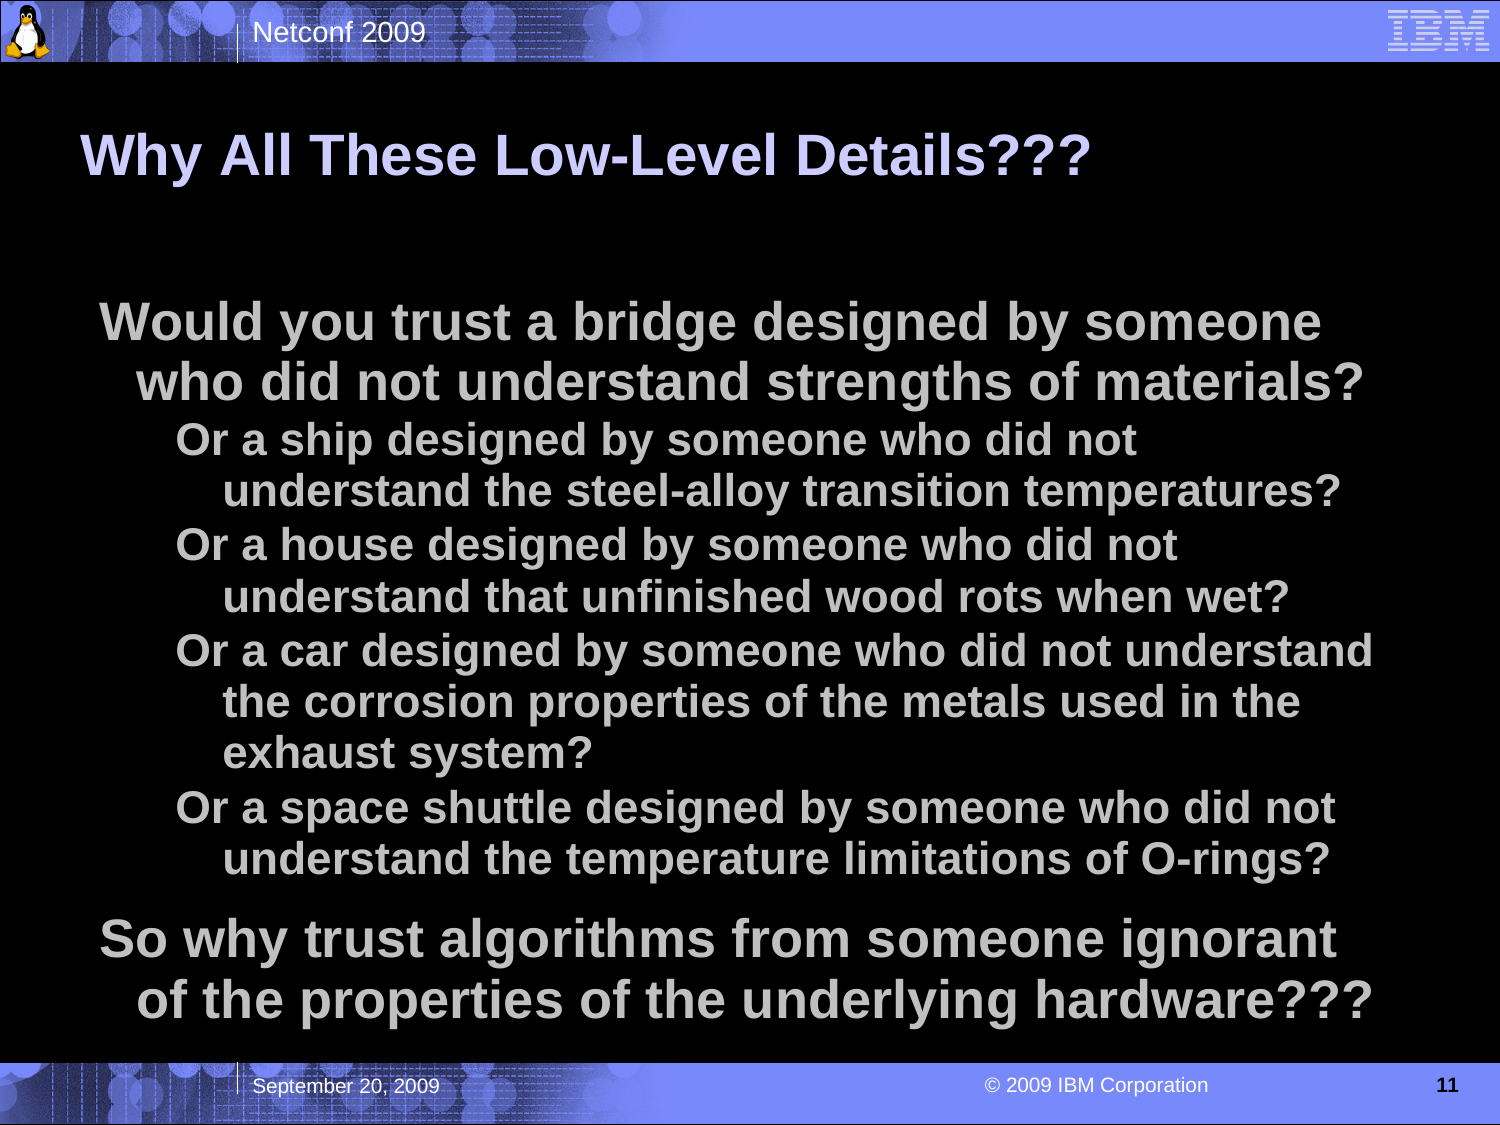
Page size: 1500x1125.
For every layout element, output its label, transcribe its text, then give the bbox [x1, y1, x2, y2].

list Would you trust a bridge designed by someone who did not understand strengths of materials? Or a ship designed by someone who did not understand the steel-alloy transition temperatures? Or a house designed by someone who did not understand that unfinished wood rots when wet? Or a car designed by someone who did not understand the corrosion properties of the metals used in the exhaust system? Or a space shuttle designed by someone who did not understand the temperature limitations of O-rings? So why trust algorithms from someone ignorant of the properties of the underlying hardware??? [99, 291, 1389, 1030]
picture [1, 1, 1500, 62]
title Why All These Low-Level Details??? [79, 116, 1433, 199]
picture [0, 1063, 1500, 1124]
